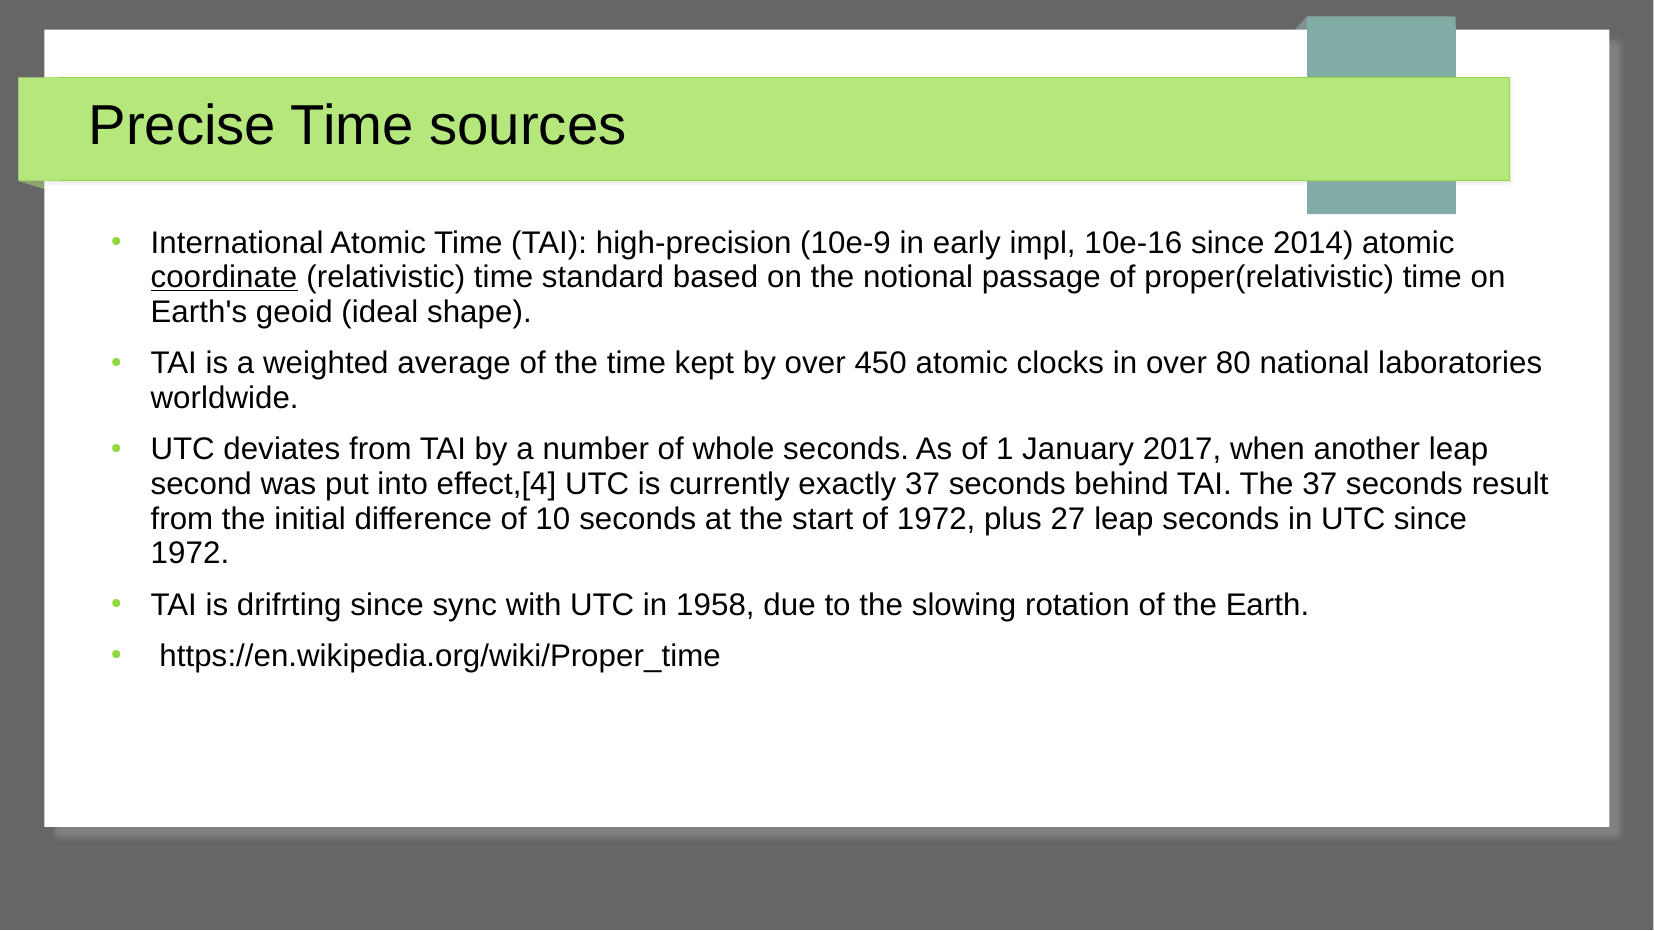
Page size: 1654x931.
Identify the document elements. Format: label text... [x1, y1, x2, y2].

title Precise Time sources [88, 73, 1506, 178]
text_box International Atomic Time (TAI): high-precision (10e-9 in early impl, 10e-16 since 2014) atomic coordinate (relativistic) time standard based on the notional passage of proper(relativistic) time on Earth's geoid (ideal shape). TAI is a weighted average of the time kept by over 450 atomic clocks in over 80 national laboratories worldwide. UTC deviates from TAI by a number of whole seconds. As of 1 January 2017, when another leap second was put into effect,[4] UTC is currently exactly 37 seconds behind TAI. The 37 seconds result from the initial difference of 10 seconds at the start of 1972, plus 27 leap seconds in UTC since 1972. TAI is drifrting since sync with UTC in 1958, due to the slowing rotation of the Earth. https://en.wikipedia.org/wiki/Proper_time [82, 217, 1571, 758]
